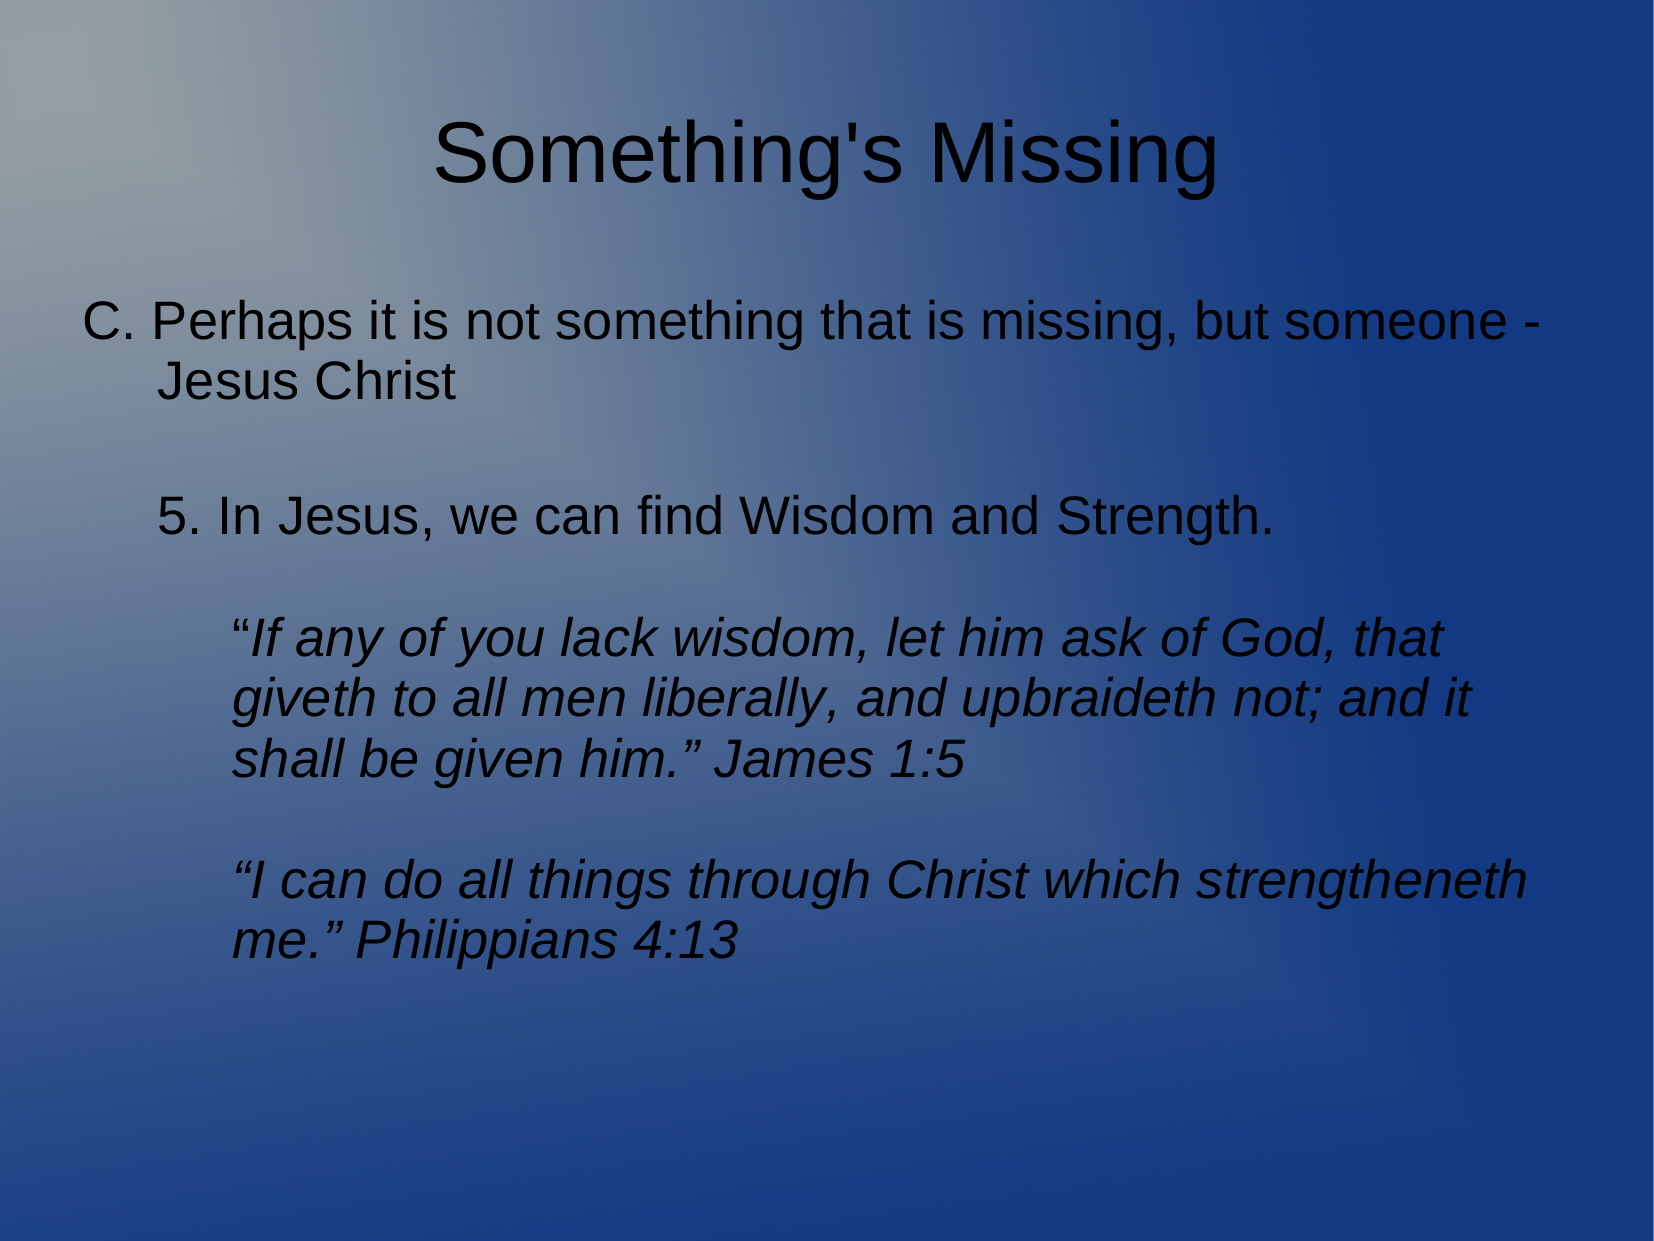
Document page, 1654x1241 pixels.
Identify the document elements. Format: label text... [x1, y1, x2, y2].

picture [0, 0, 1654, 1241]
title Something's Missing [82, 49, 1571, 257]
subtitle C. Perhaps it is not something that is missing, but someone - Jesus Christ 5. In Jesus, we can find Wisdom and Strength. “If any of you lack wisdom, let him ask of God, that giveth to all men liberally, and upbraideth not; and it shall be given him.” James 1:5 “I can do all things through Christ which strengtheneth me.” Philippians 4:13 [82, 290, 1571, 1109]
